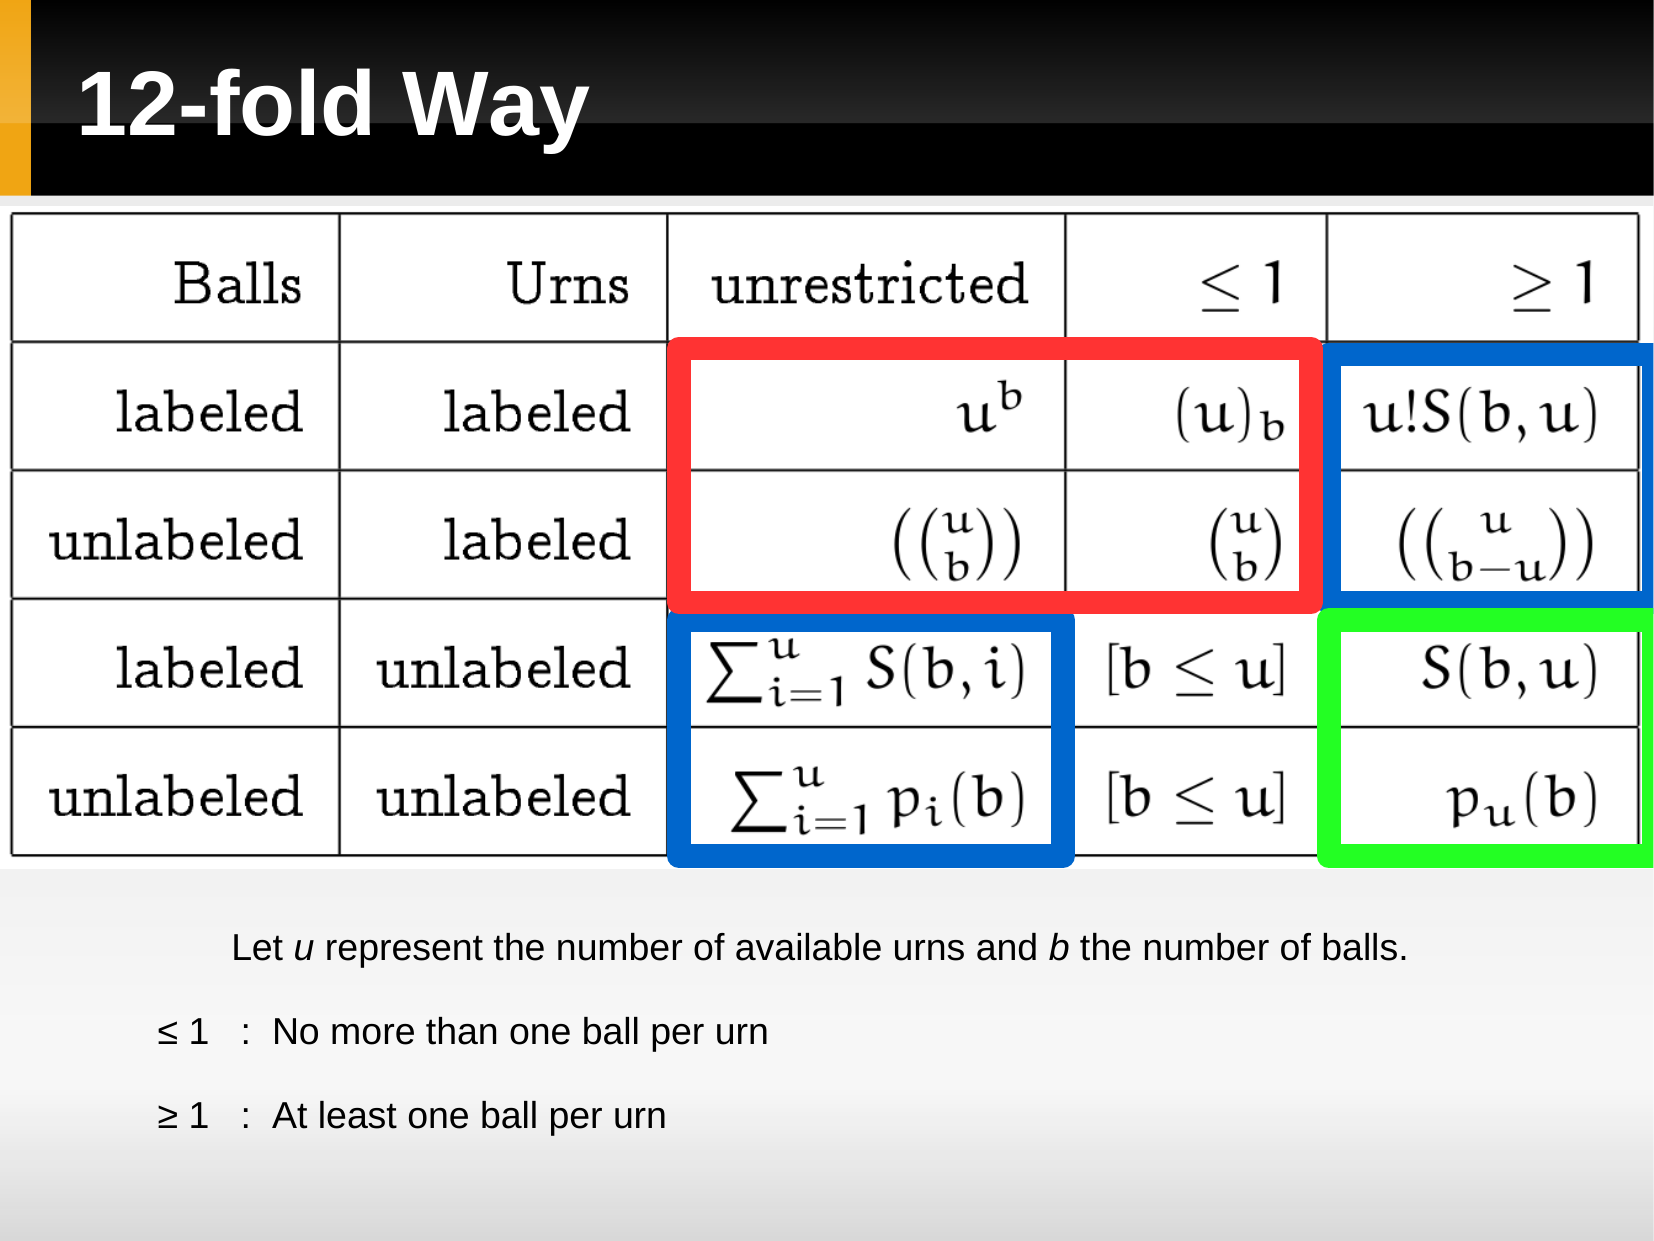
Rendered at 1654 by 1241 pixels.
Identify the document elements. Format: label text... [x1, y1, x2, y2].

picture [1341, 632, 1642, 844]
title 12-fold Way [76, 7, 1565, 200]
picture [0, 0, 1654, 1241]
picture [691, 360, 1299, 591]
picture [691, 632, 1051, 844]
text_box Let u represent the number of available urns and b the number of balls. ≤ 1 : No more than one ball per urn ≥ 1 : At least one ball per urn [142, 918, 1502, 1186]
picture [1341, 366, 1642, 591]
